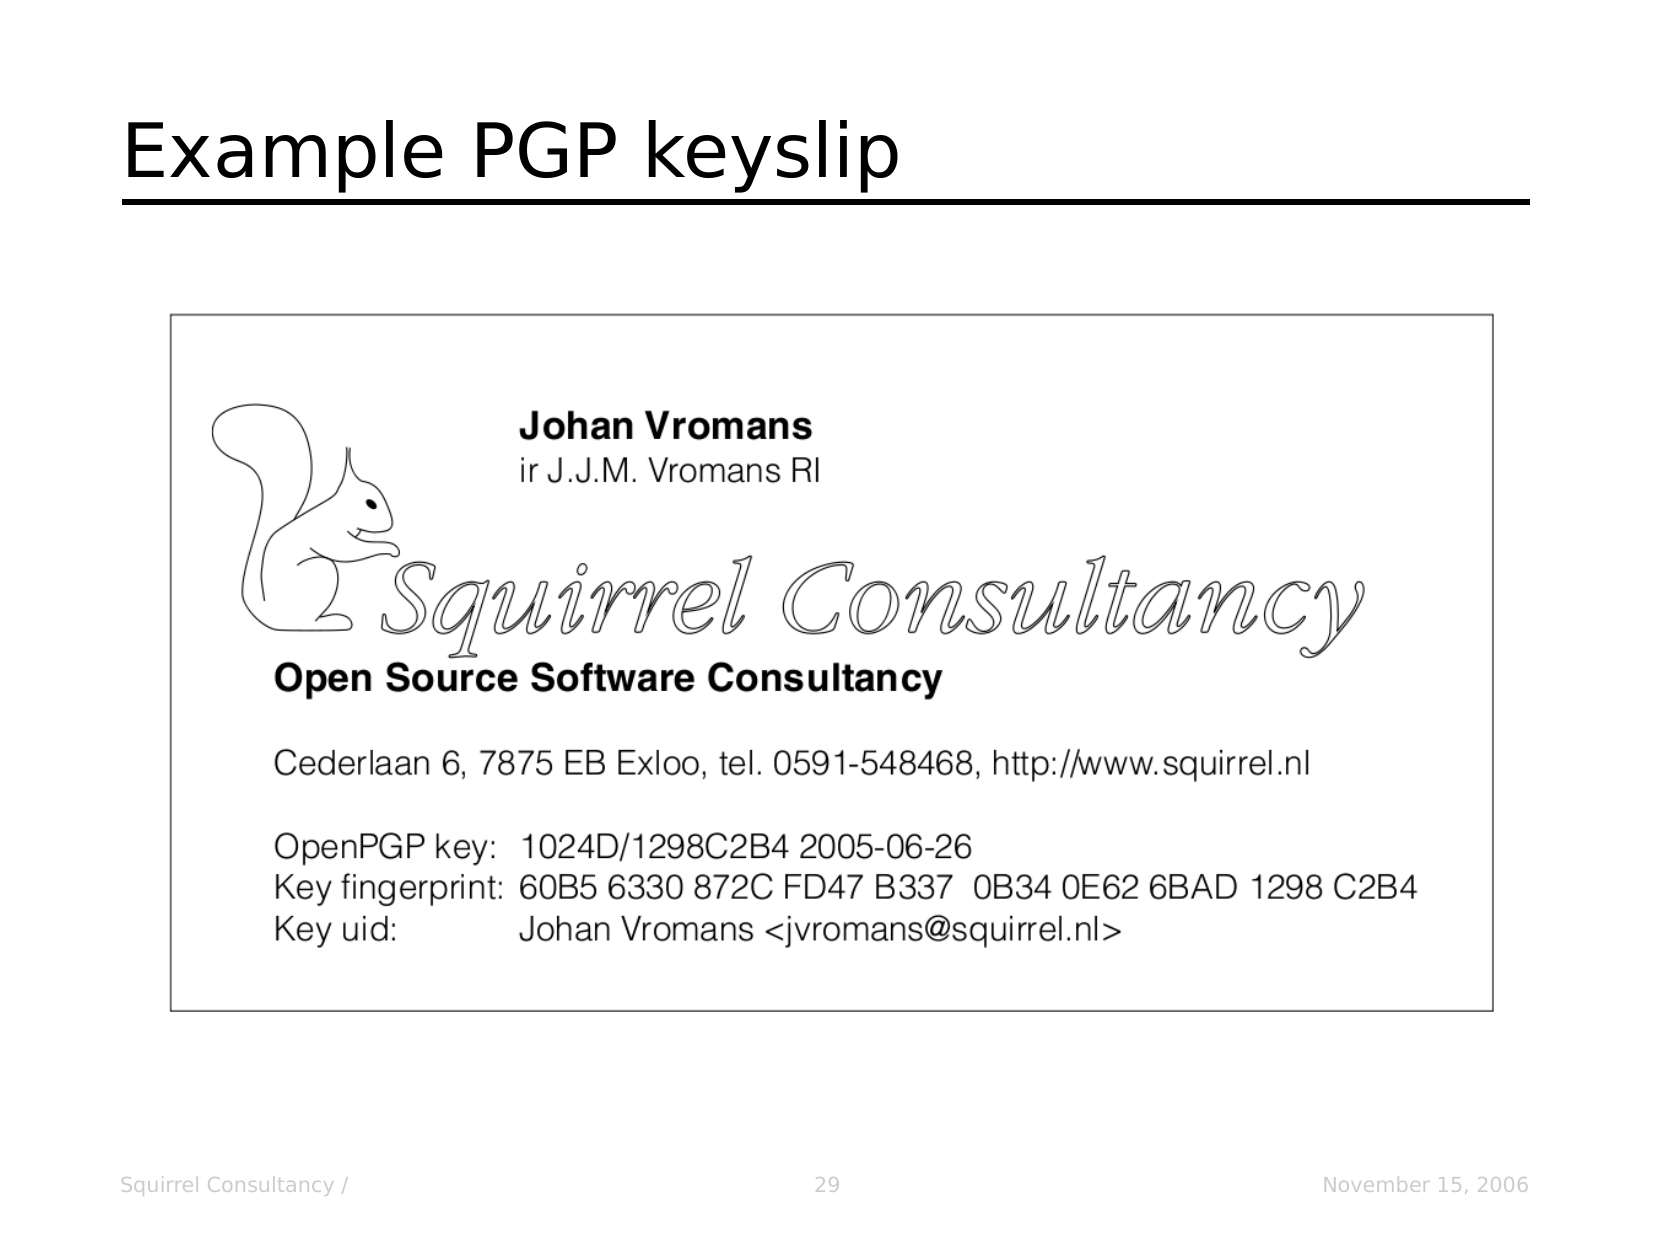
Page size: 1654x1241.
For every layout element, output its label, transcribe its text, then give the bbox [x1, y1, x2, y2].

title Example PGP keyslip [121, 102, 1534, 200]
picture [152, 294, 1506, 1034]
